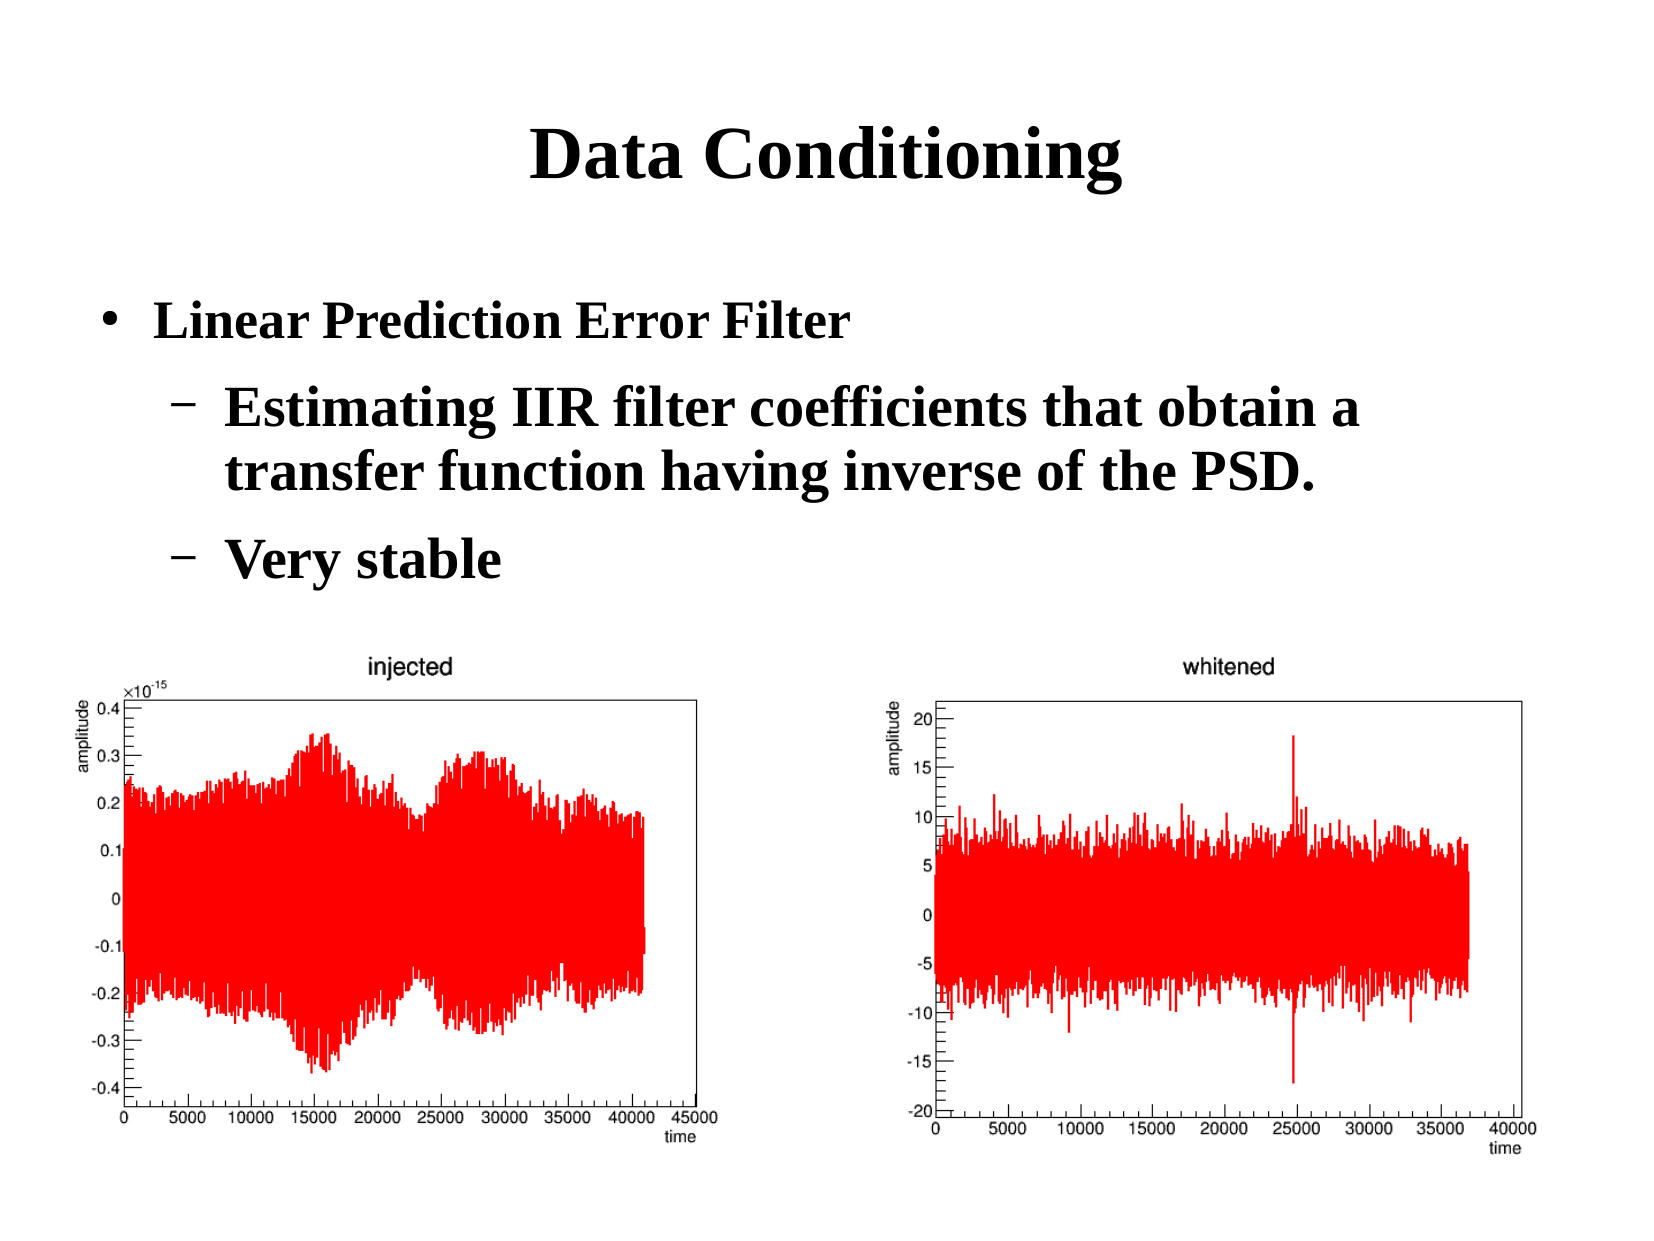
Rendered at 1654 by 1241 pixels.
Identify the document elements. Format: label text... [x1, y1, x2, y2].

title Data Conditioning [82, 49, 1571, 257]
picture [863, 649, 1595, 1170]
picture [53, 649, 768, 1158]
list Linear Prediction Error Filter Estimating IIR filter coefficients that obtain a transfer function having inverse of the PSD. Very stable [82, 290, 1571, 1010]
